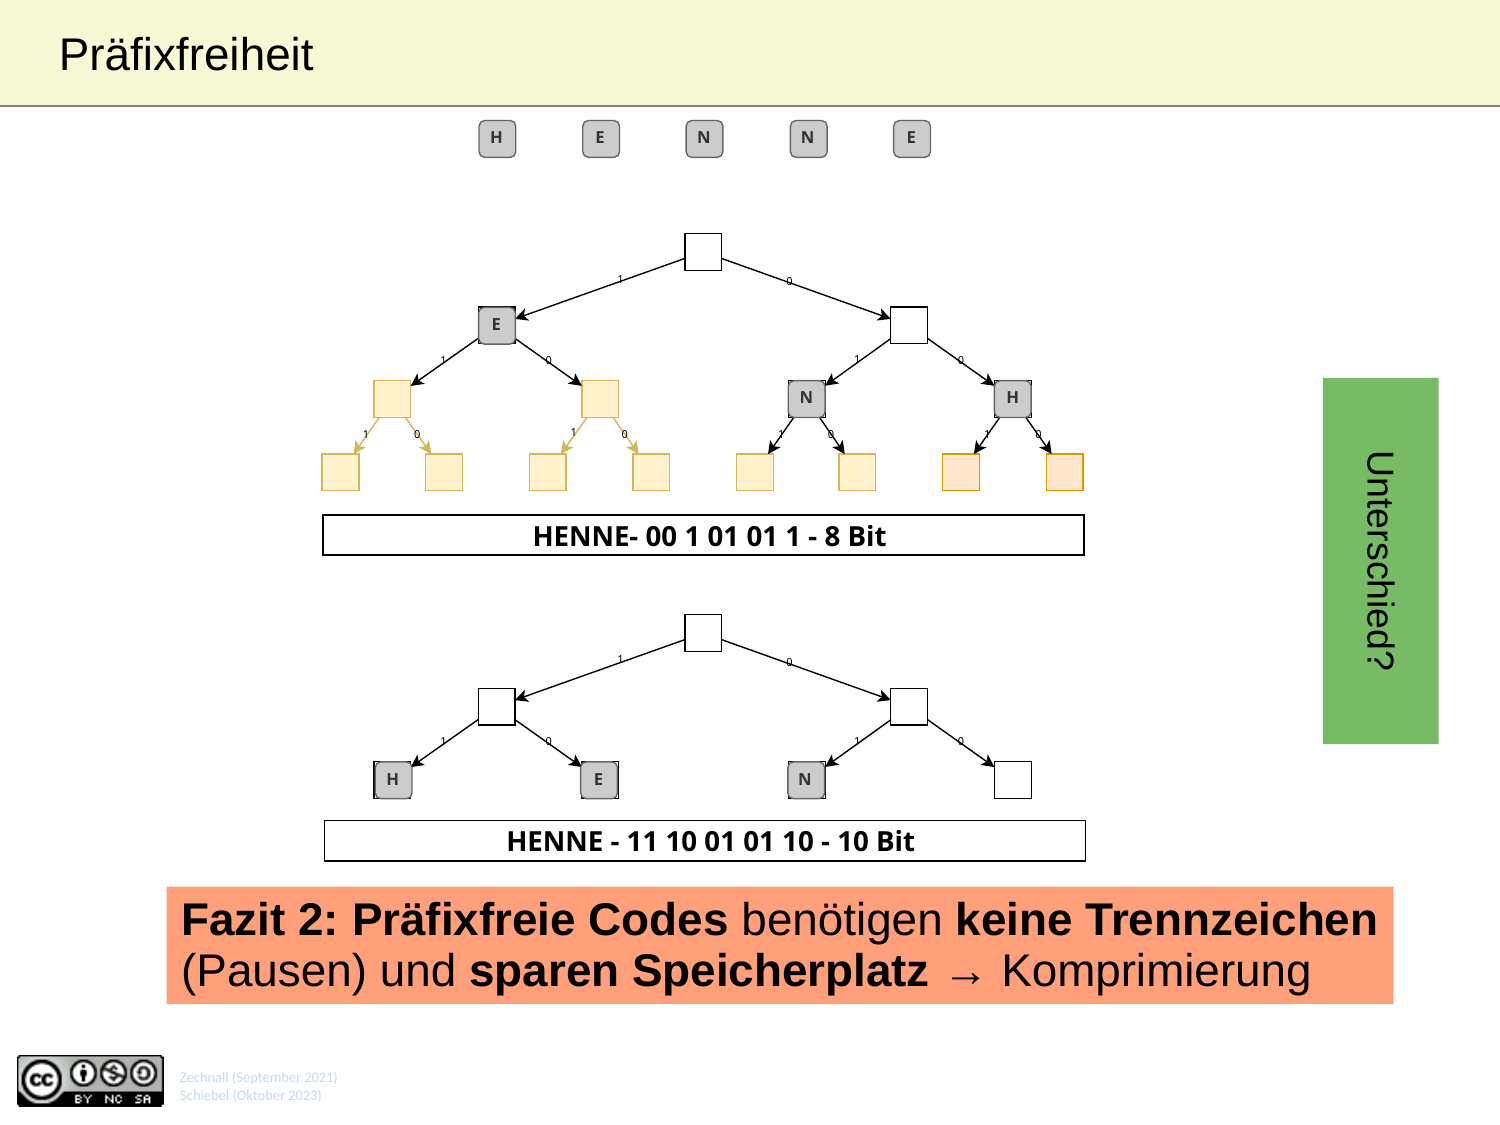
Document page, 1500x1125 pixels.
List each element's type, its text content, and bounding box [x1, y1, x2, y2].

picture [320, 119, 1087, 863]
picture [17, 1055, 164, 1107]
text_box Unterschied? [1322, 377, 1439, 745]
text_box Fazit 2: Präfixfreie Codes benötigen keine Trennzeichen (Pausen) und sparen Speicherplatz → Komprimierung [166, 886, 1394, 1004]
title Präfixfreiheit [59, 5, 1016, 104]
